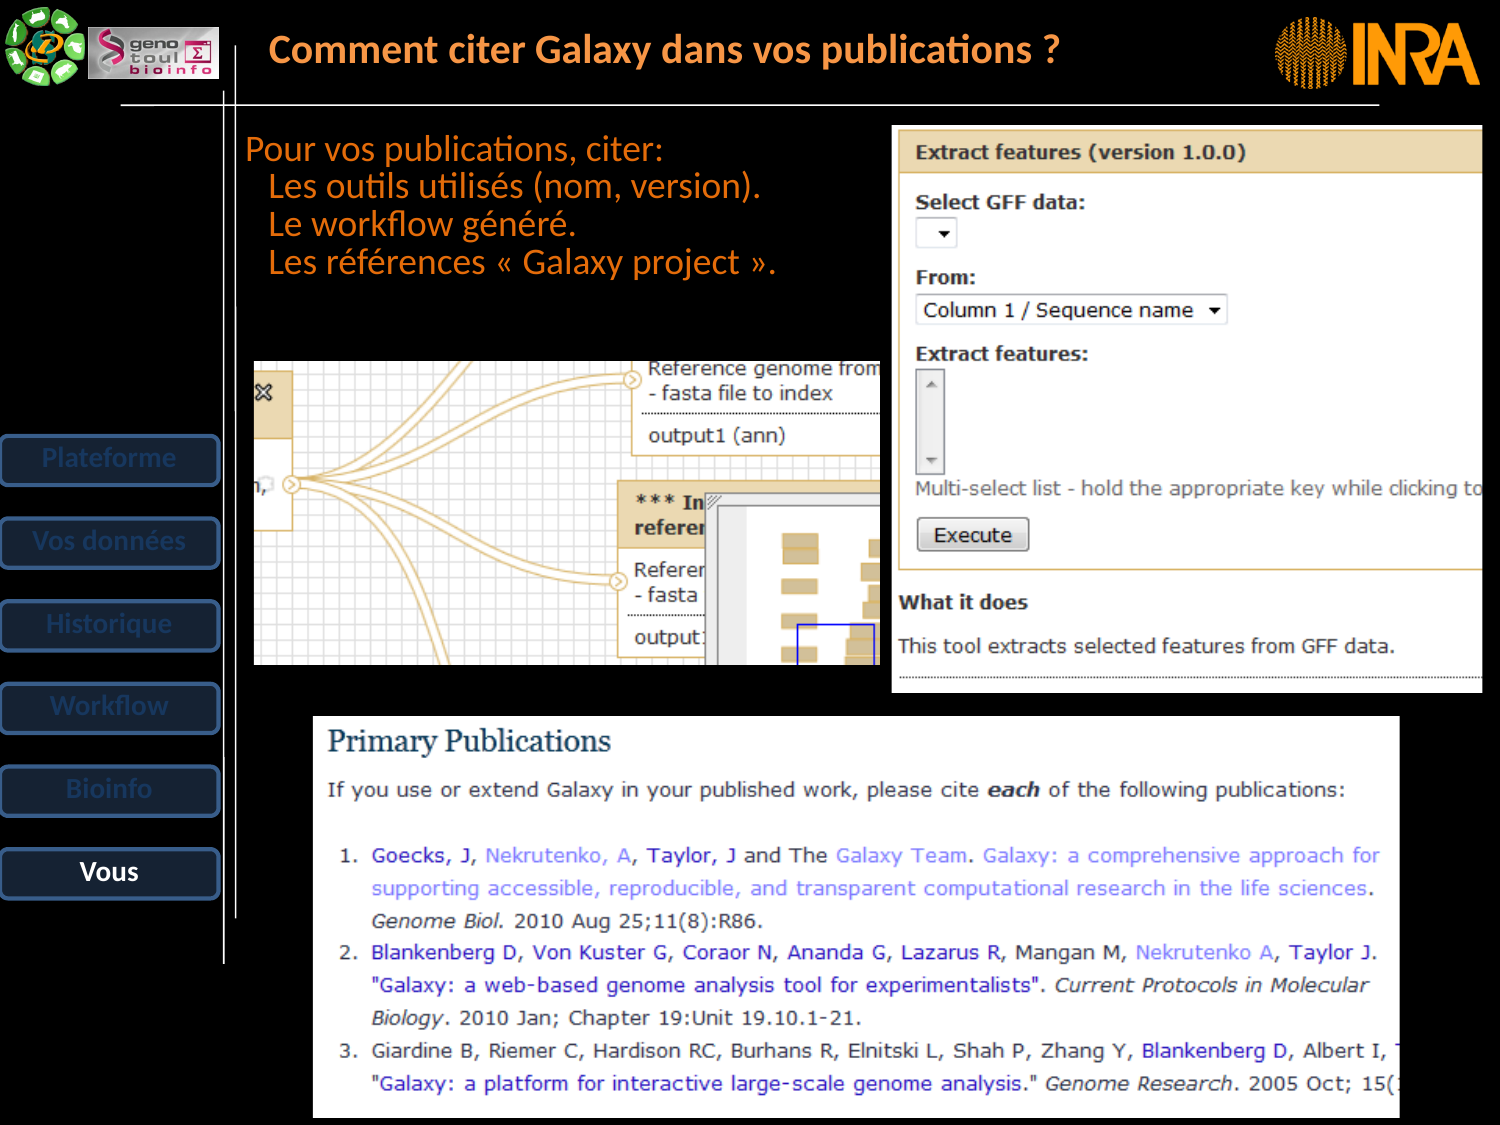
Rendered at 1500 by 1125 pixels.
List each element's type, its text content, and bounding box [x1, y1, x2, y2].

text_box Vous [0, 849, 219, 899]
text_box Plateforme [0, 435, 219, 486]
text_box Workflow [0, 683, 219, 734]
text_box Comment citer Galaxy dans vos publications ? [253, 24, 1270, 90]
text_box Pour vos publications, citer: Les outils utilisés (nom, version). Le workflow généré. Les références « Galaxy project ». [230, 125, 891, 321]
picture [253, 361, 880, 665]
text_box Vos données [0, 518, 219, 568]
picture [891, 125, 1483, 693]
picture [312, 716, 1400, 1118]
text_box Historique [0, 601, 219, 651]
text_box Bioinfo [0, 766, 219, 816]
